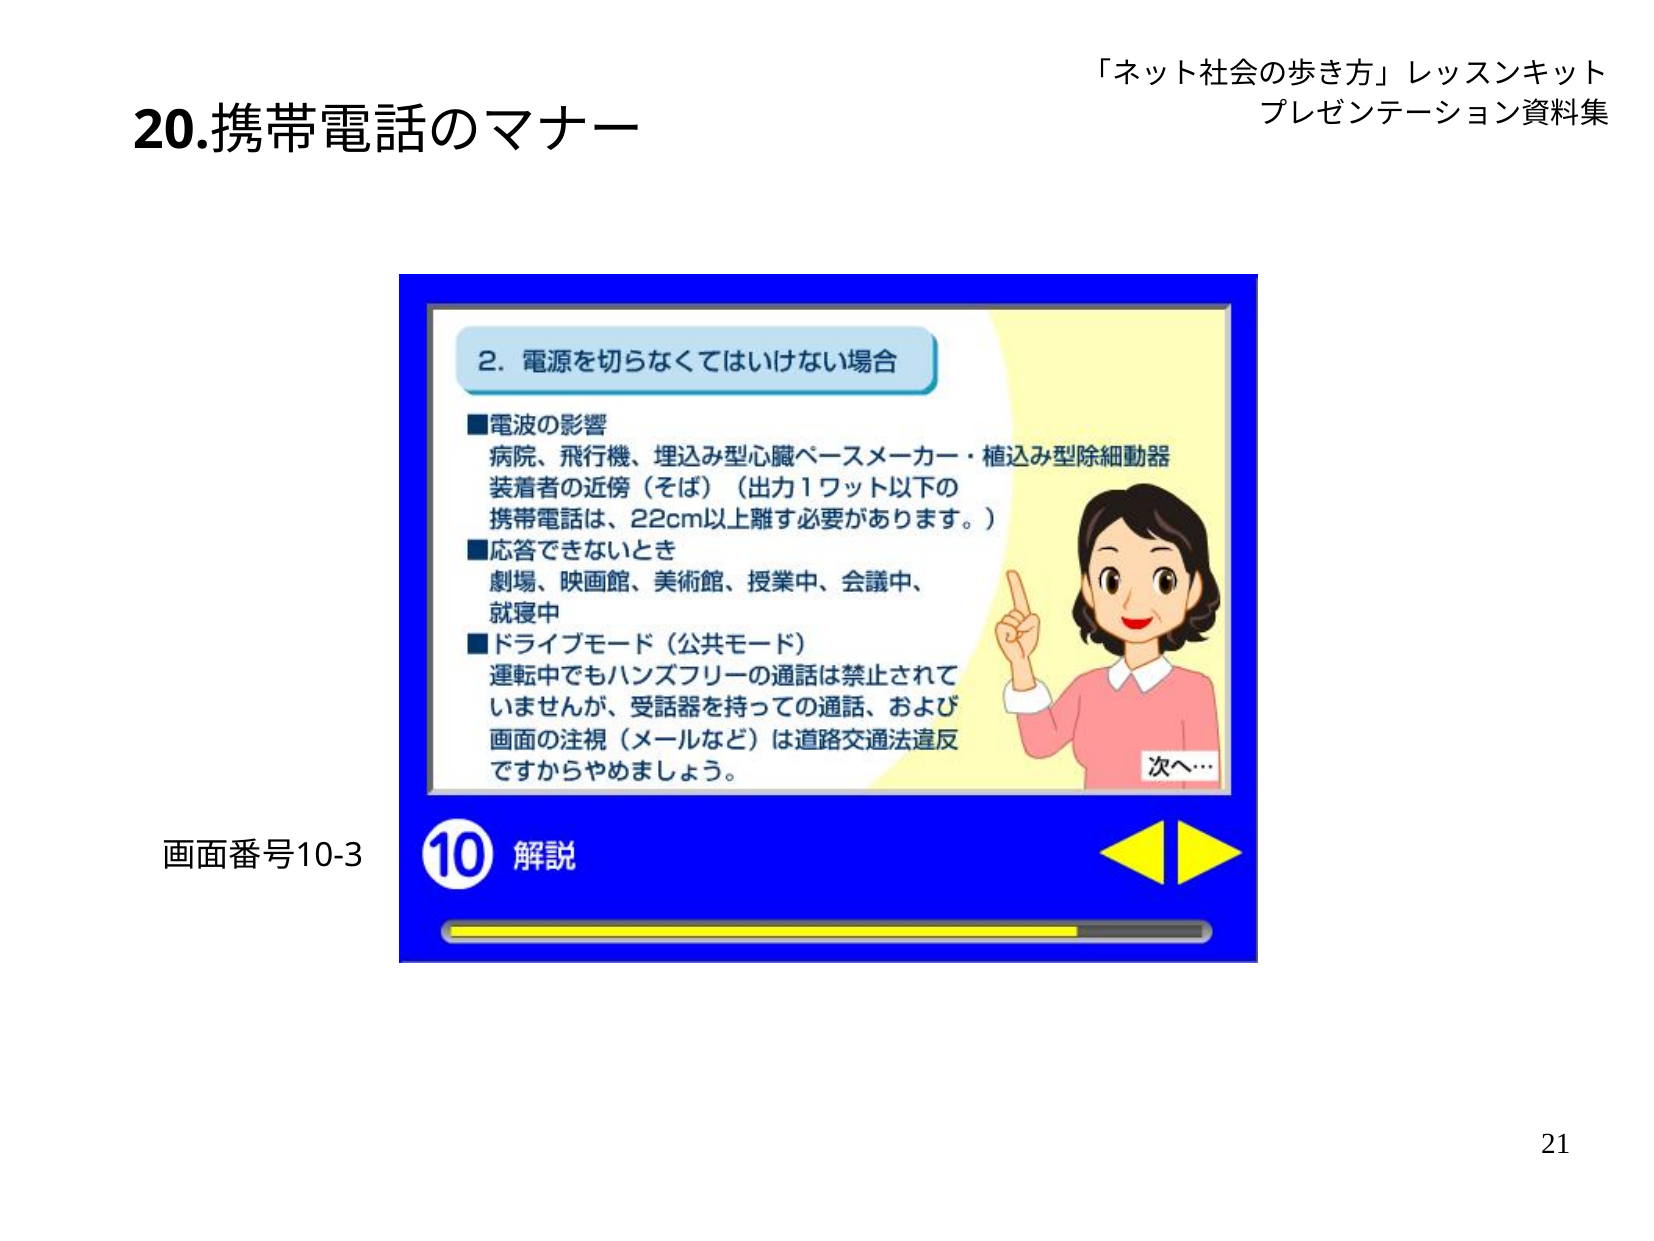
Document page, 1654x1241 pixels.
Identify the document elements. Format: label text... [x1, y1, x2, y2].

text_box 20.携帯電話のマナー [118, 88, 975, 169]
text_box 画面番号10-3 [147, 826, 384, 882]
picture [399, 274, 1258, 963]
text_box 「ネット社会の歩き方」レッスンキット プレゼンテーション資料集 [1062, 44, 1625, 139]
